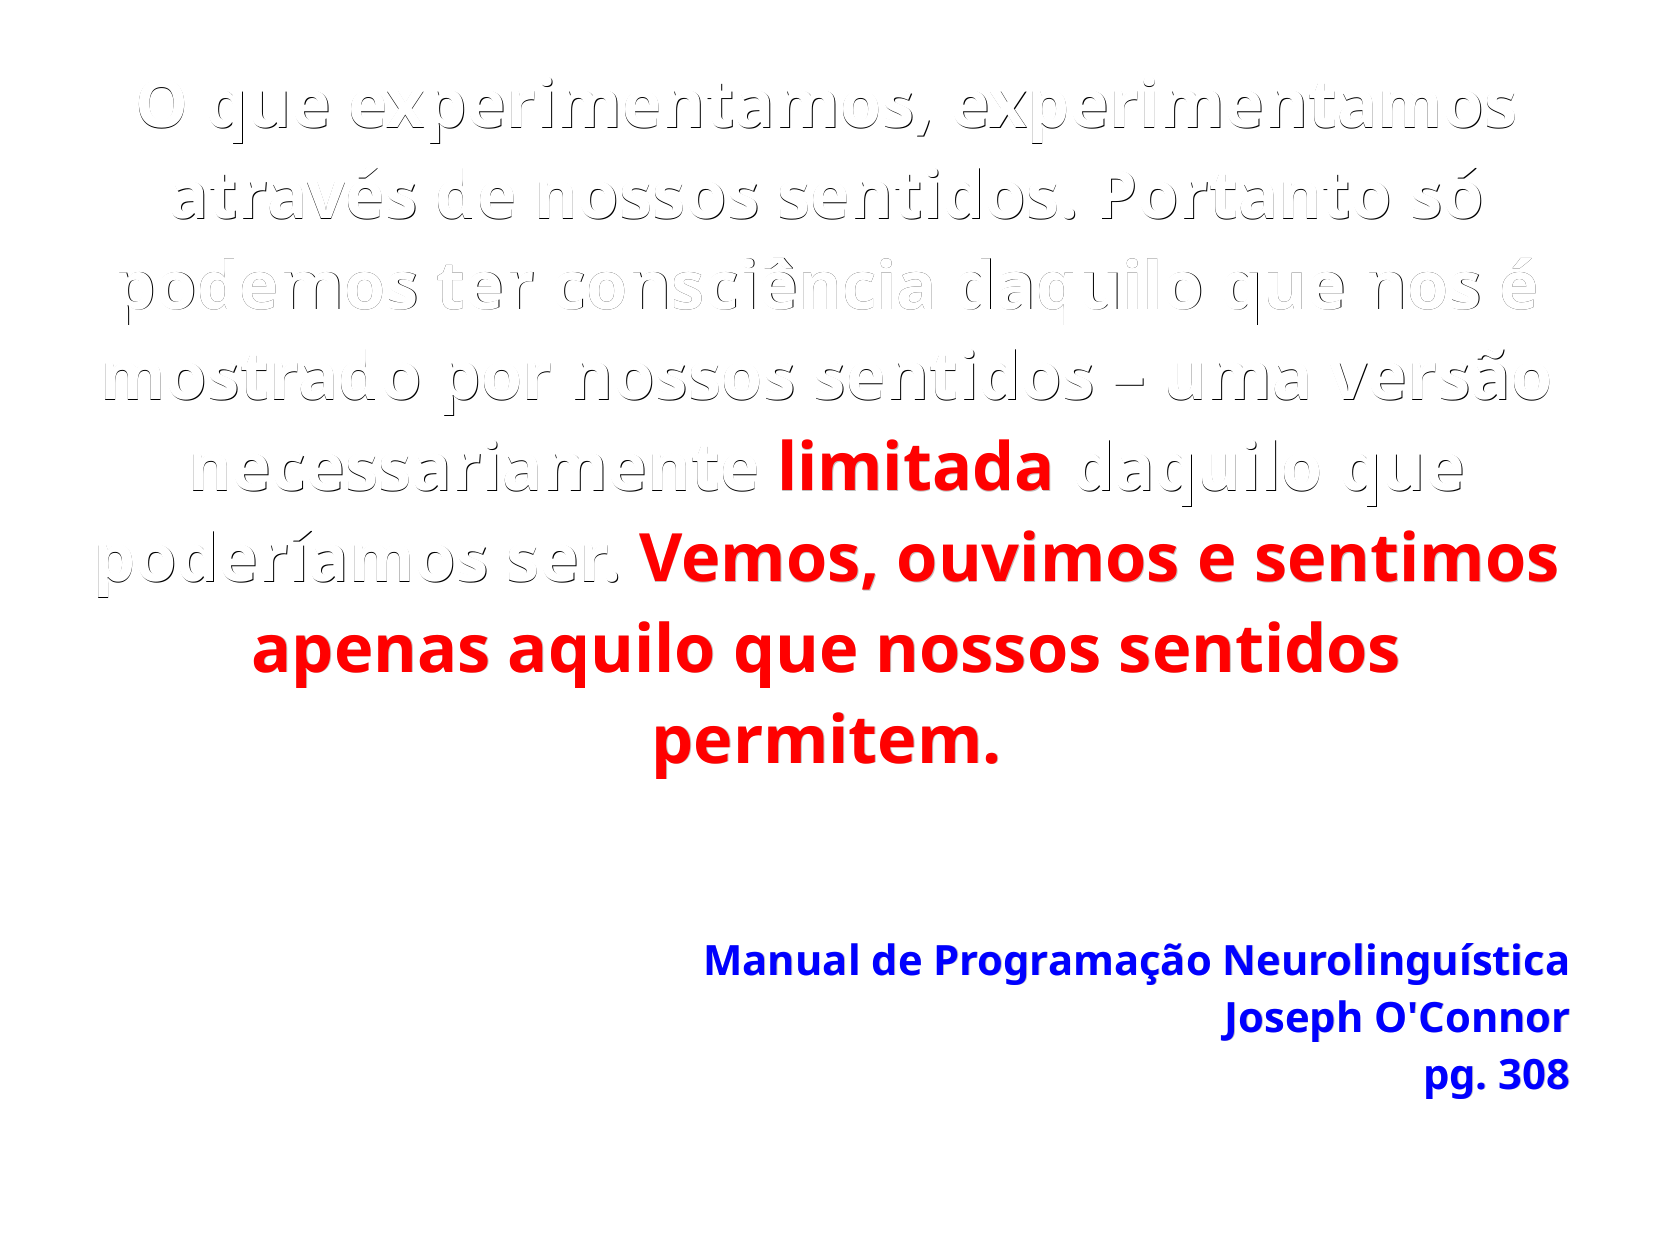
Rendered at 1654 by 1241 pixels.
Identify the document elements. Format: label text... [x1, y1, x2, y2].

subtitle O que experimentamos, experimentamos através de nossos sentidos. Portanto só podemos ter consciência daquilo que nos é mostrado por nossos sentidos – uma versão necessariamente limitada daquilo que poderíamos ser. Vemos, ouvimos e sentimos apenas aquilo que nossos sentidos permitem. Manual de Programação Neurolinguística Joseph O'Connor pg. 308 [82, 49, 1571, 1109]
